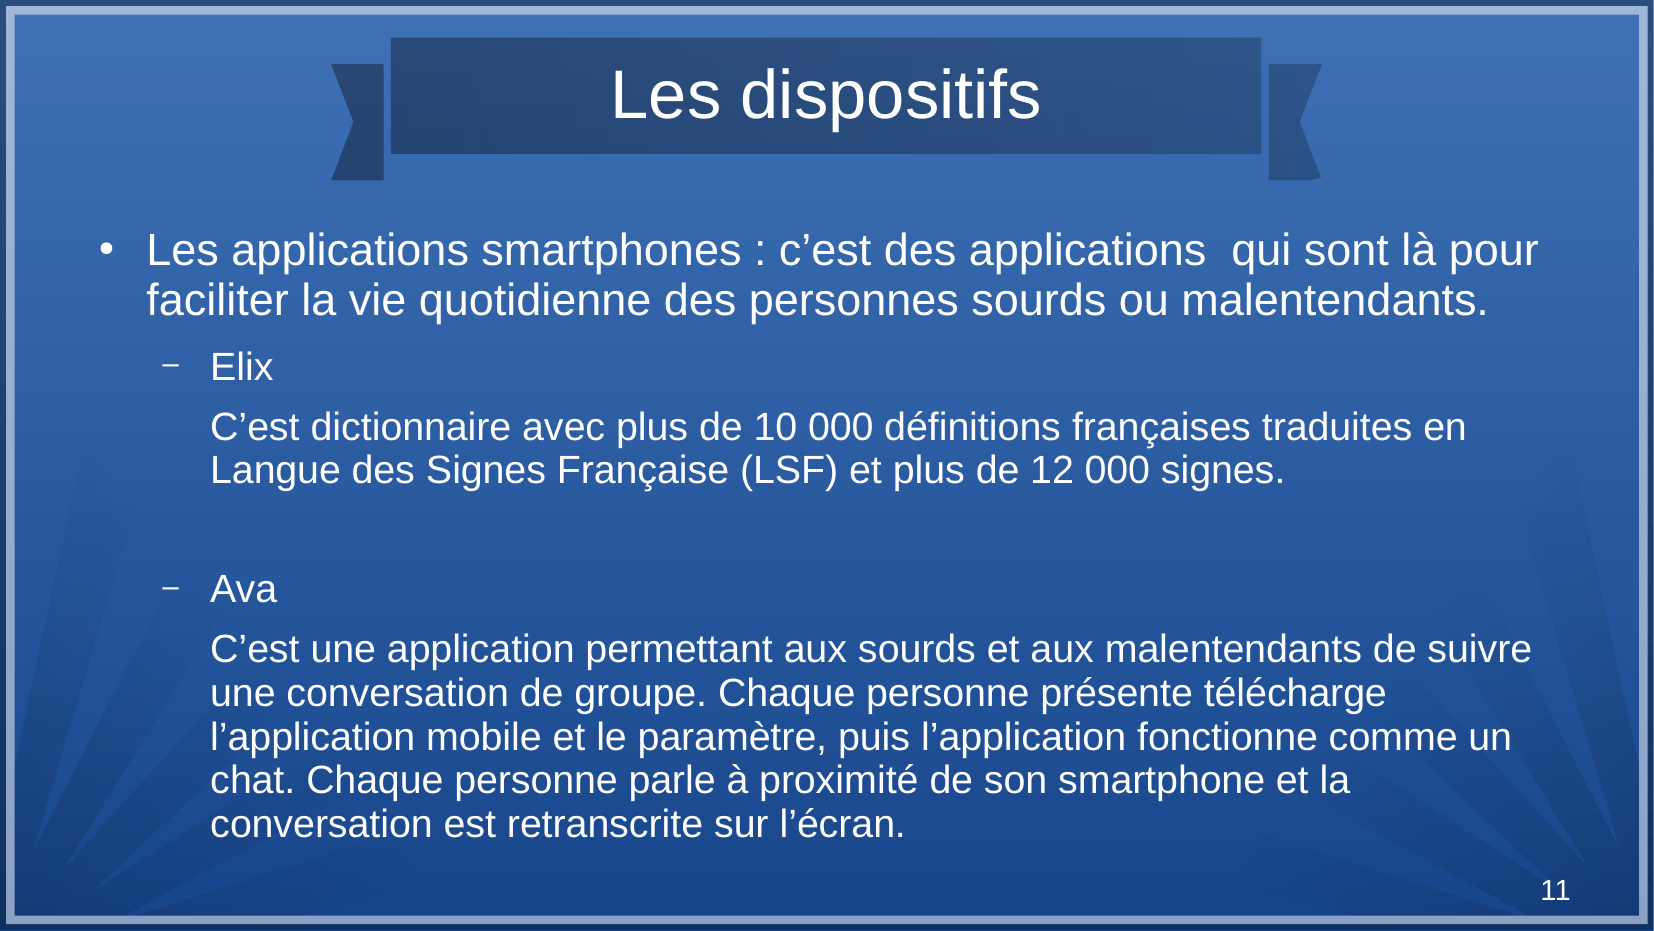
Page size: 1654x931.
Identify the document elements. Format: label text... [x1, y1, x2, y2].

list Les applications smartphones : c’est des applications qui sont là pour faciliter la vie quotidienne des personnes sourds ou malentendants. Elix C’est dictionnaire avec plus de 10 000 définitions françaises traduites en Langue des Signes Française (LSF) et plus de 12 000 signes. Ava C’est une application permettant aux sourds et aux malentendants de suivre une conversation de groupe. Chaque personne présente télécharge l’application mobile et le paramètre, puis l’application fonctionne comme un chat. Chaque personne parle à proximité de son smartphone et la conversation est retranscrite sur l’écran. [82, 224, 1571, 848]
title Les dispositifs [389, 35, 1264, 154]
